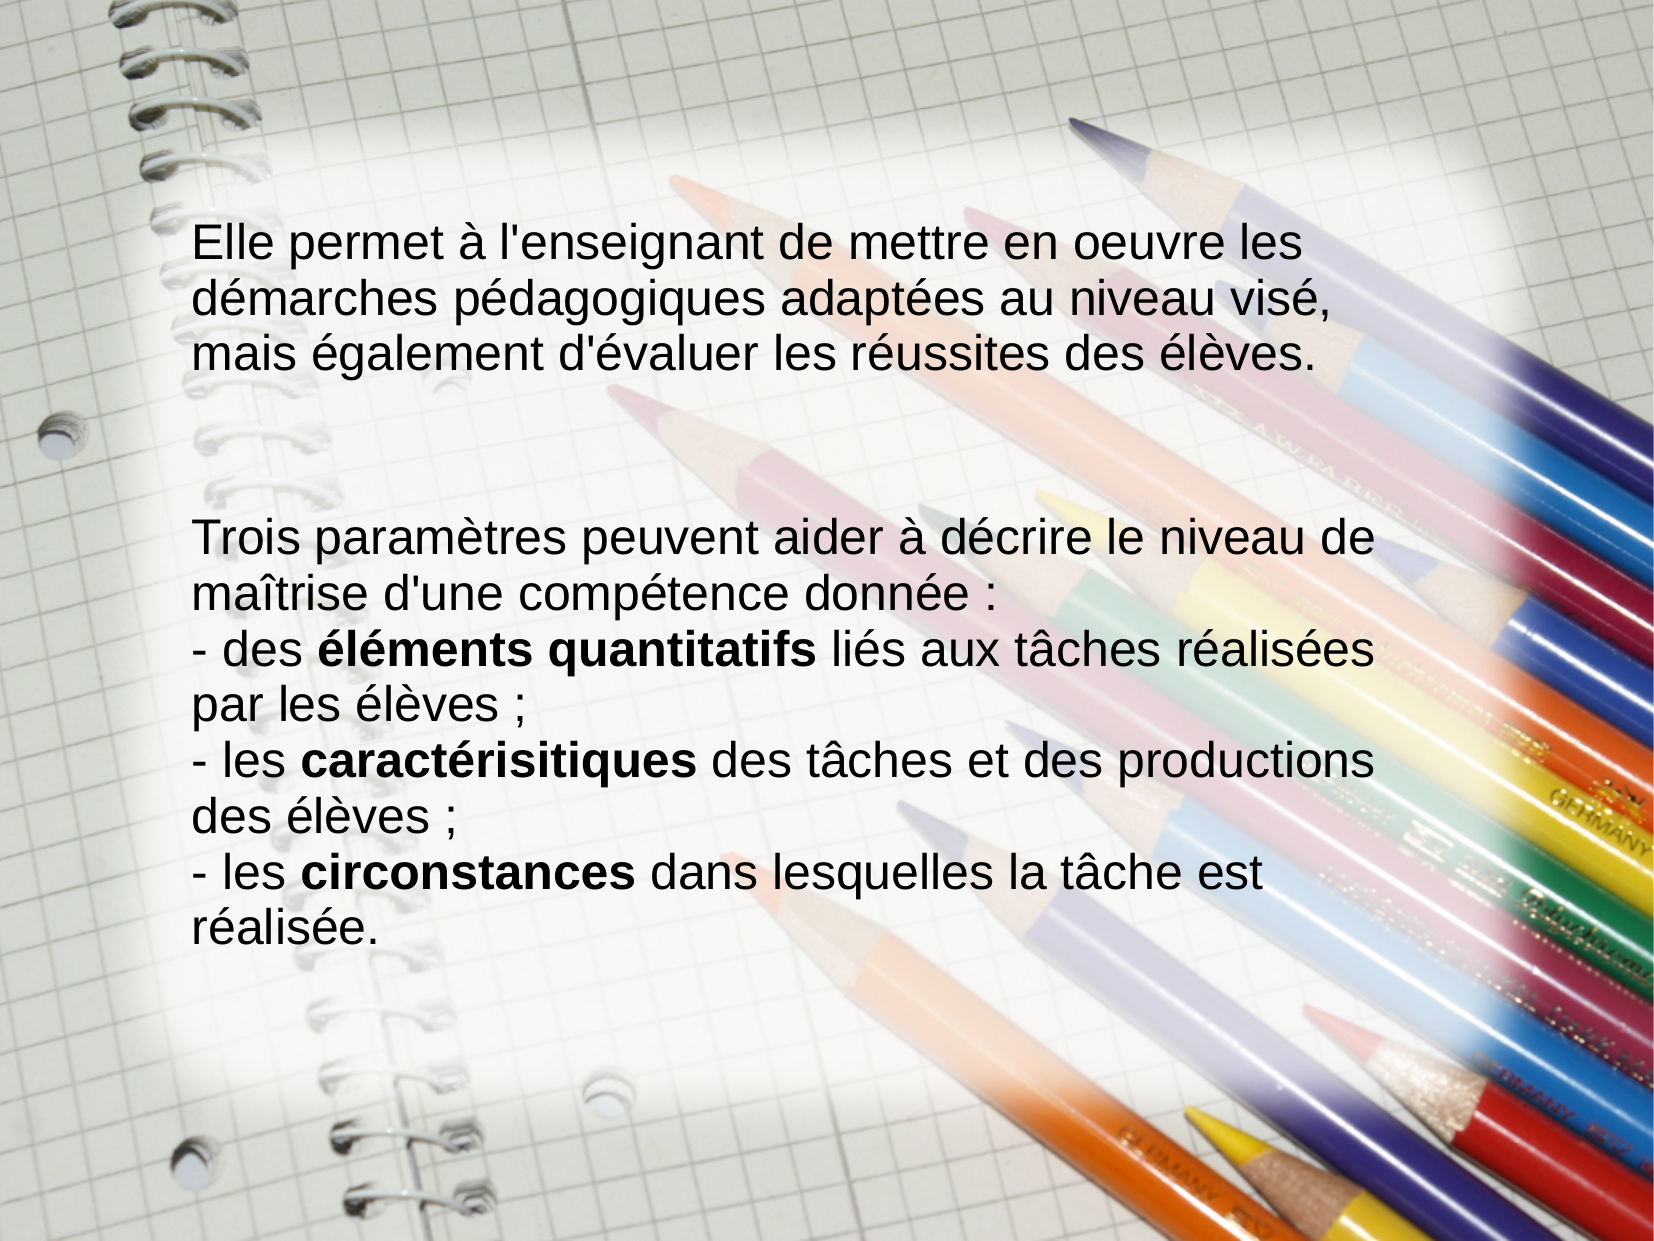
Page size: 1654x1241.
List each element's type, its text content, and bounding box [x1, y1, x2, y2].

picture [0, 0, 1654, 1241]
text_box Trois paramètres peuvent aider à décrire le niveau de maîtrise d'une compétence donnée : - des éléments quantitatifs liés aux tâches réalisées par les élèves ; - les caractérisitiques des tâches et des productions des élèves ; - les circonstances dans lesquelles la tâche est réalisée. [177, 501, 1477, 968]
text_box Elle permet à l'enseignant de mettre en oeuvre les démarches pédagogiques adaptées au niveau visé, mais également d'évaluer les réussites des élèves. [177, 206, 1447, 389]
